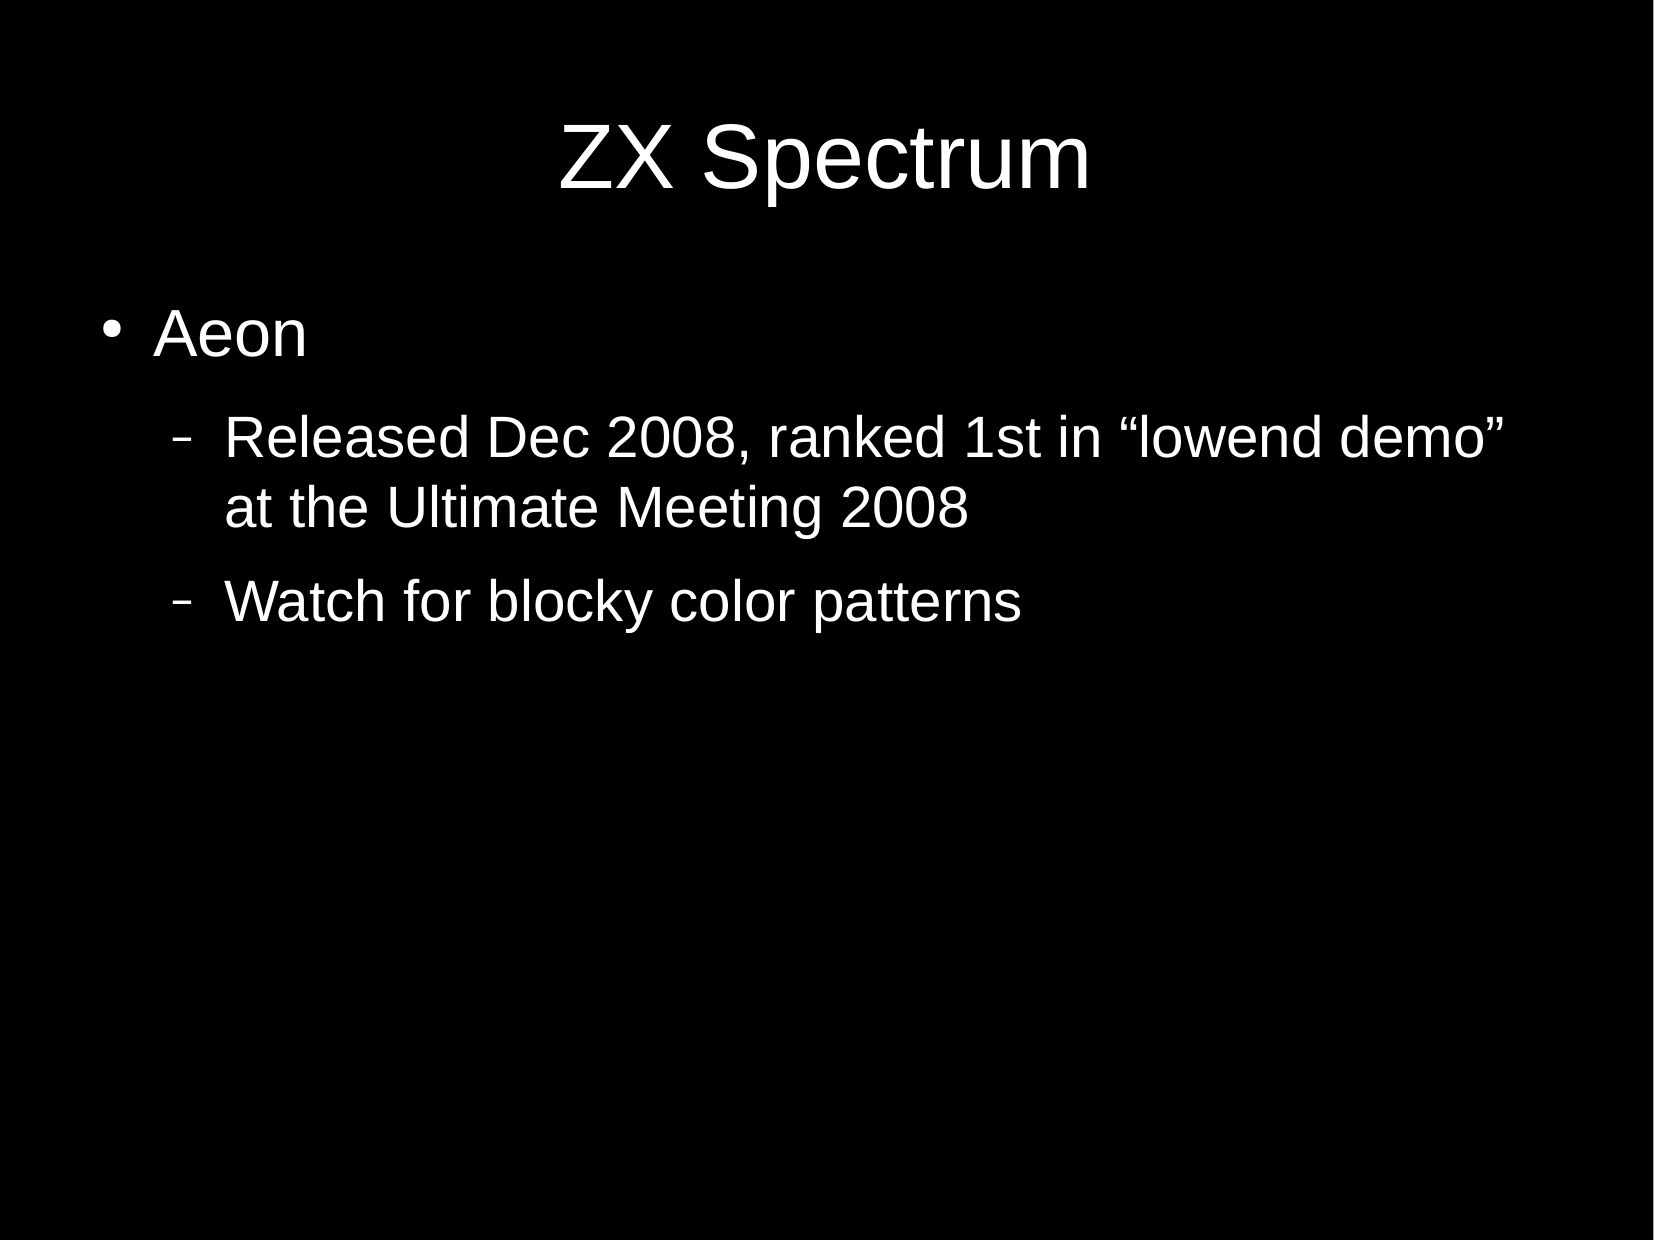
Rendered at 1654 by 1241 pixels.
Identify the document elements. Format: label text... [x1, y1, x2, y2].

title ZX Spectrum [82, 56, 1570, 248]
list Aeon Released Dec 2008, ranked 1st in “lowend demo” at the Ultimate Meeting 2008 Watch for blocky color patterns [82, 290, 1570, 1108]
